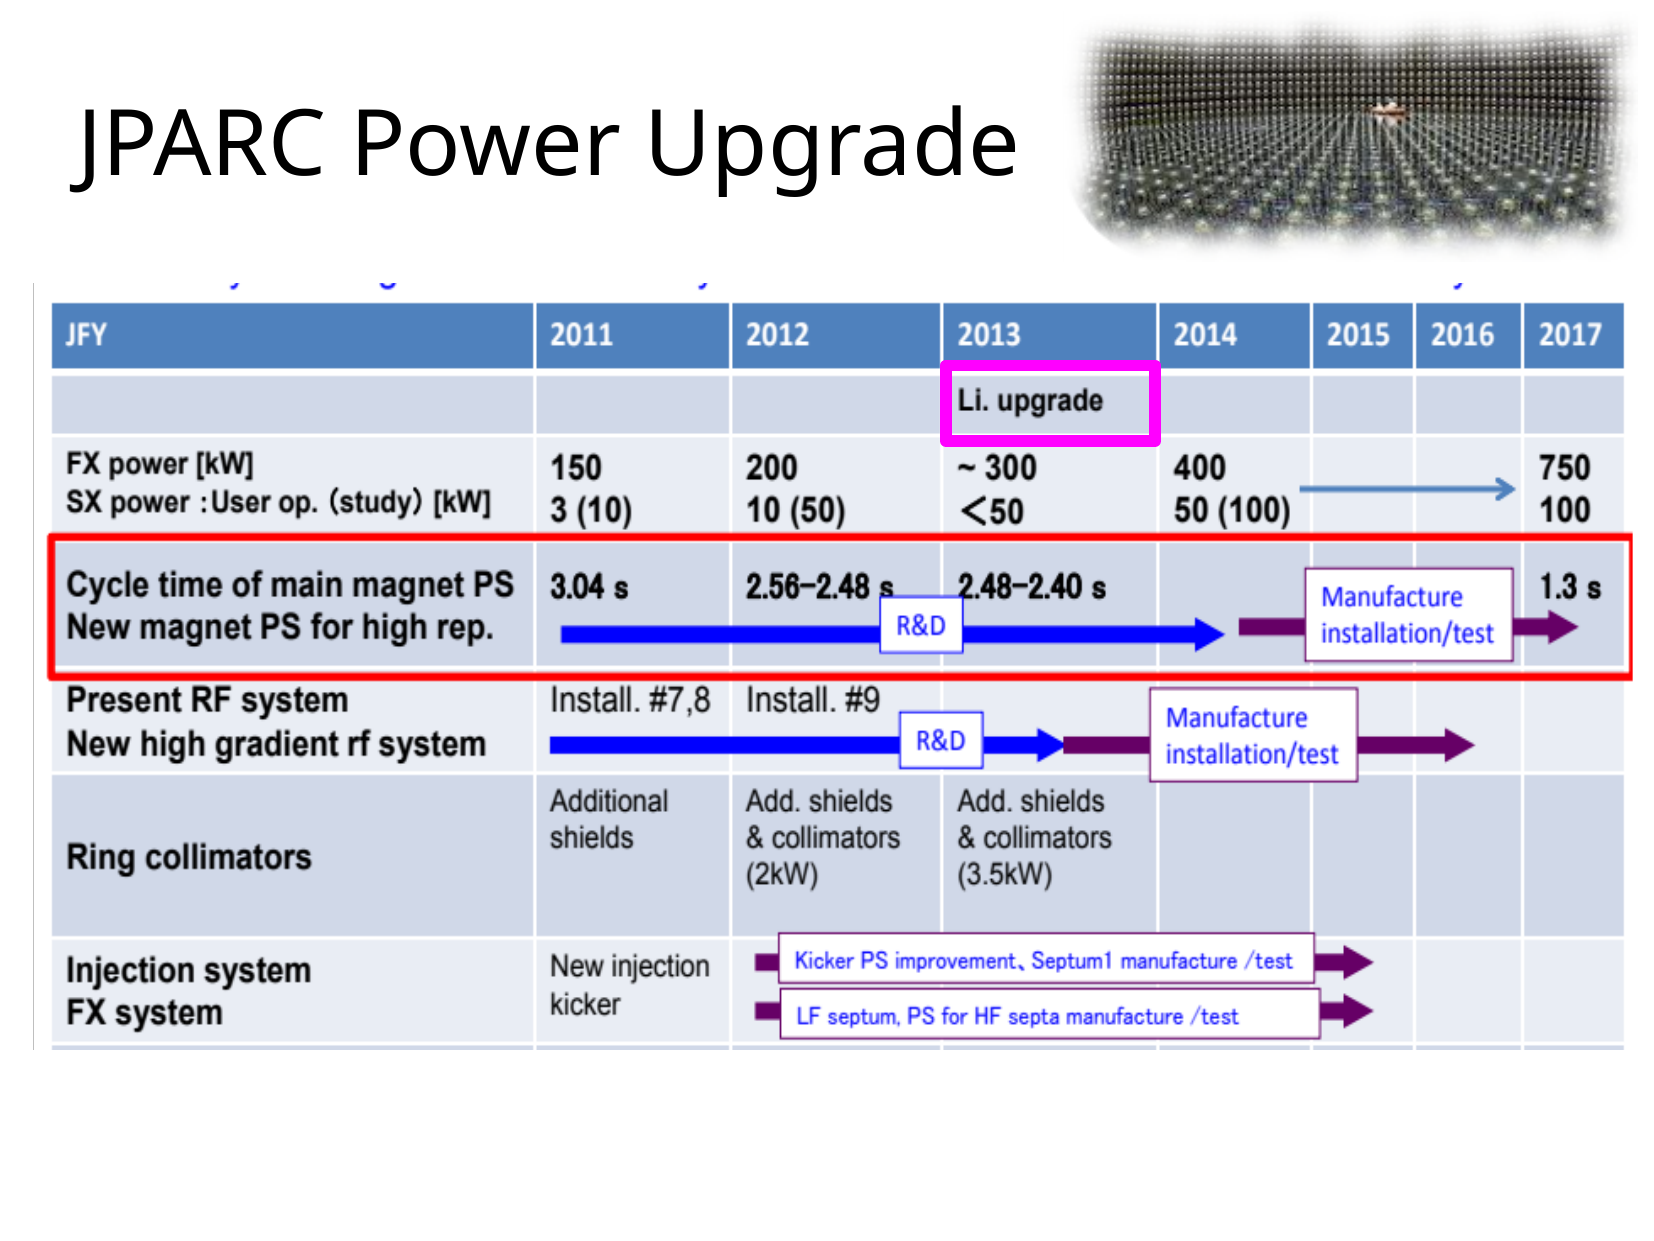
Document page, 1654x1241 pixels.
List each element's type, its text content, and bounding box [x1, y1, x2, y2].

title JPARC Power Upgrade [23, 23, 1075, 257]
picture [1062, 11, 1638, 262]
picture [27, 283, 1633, 1050]
